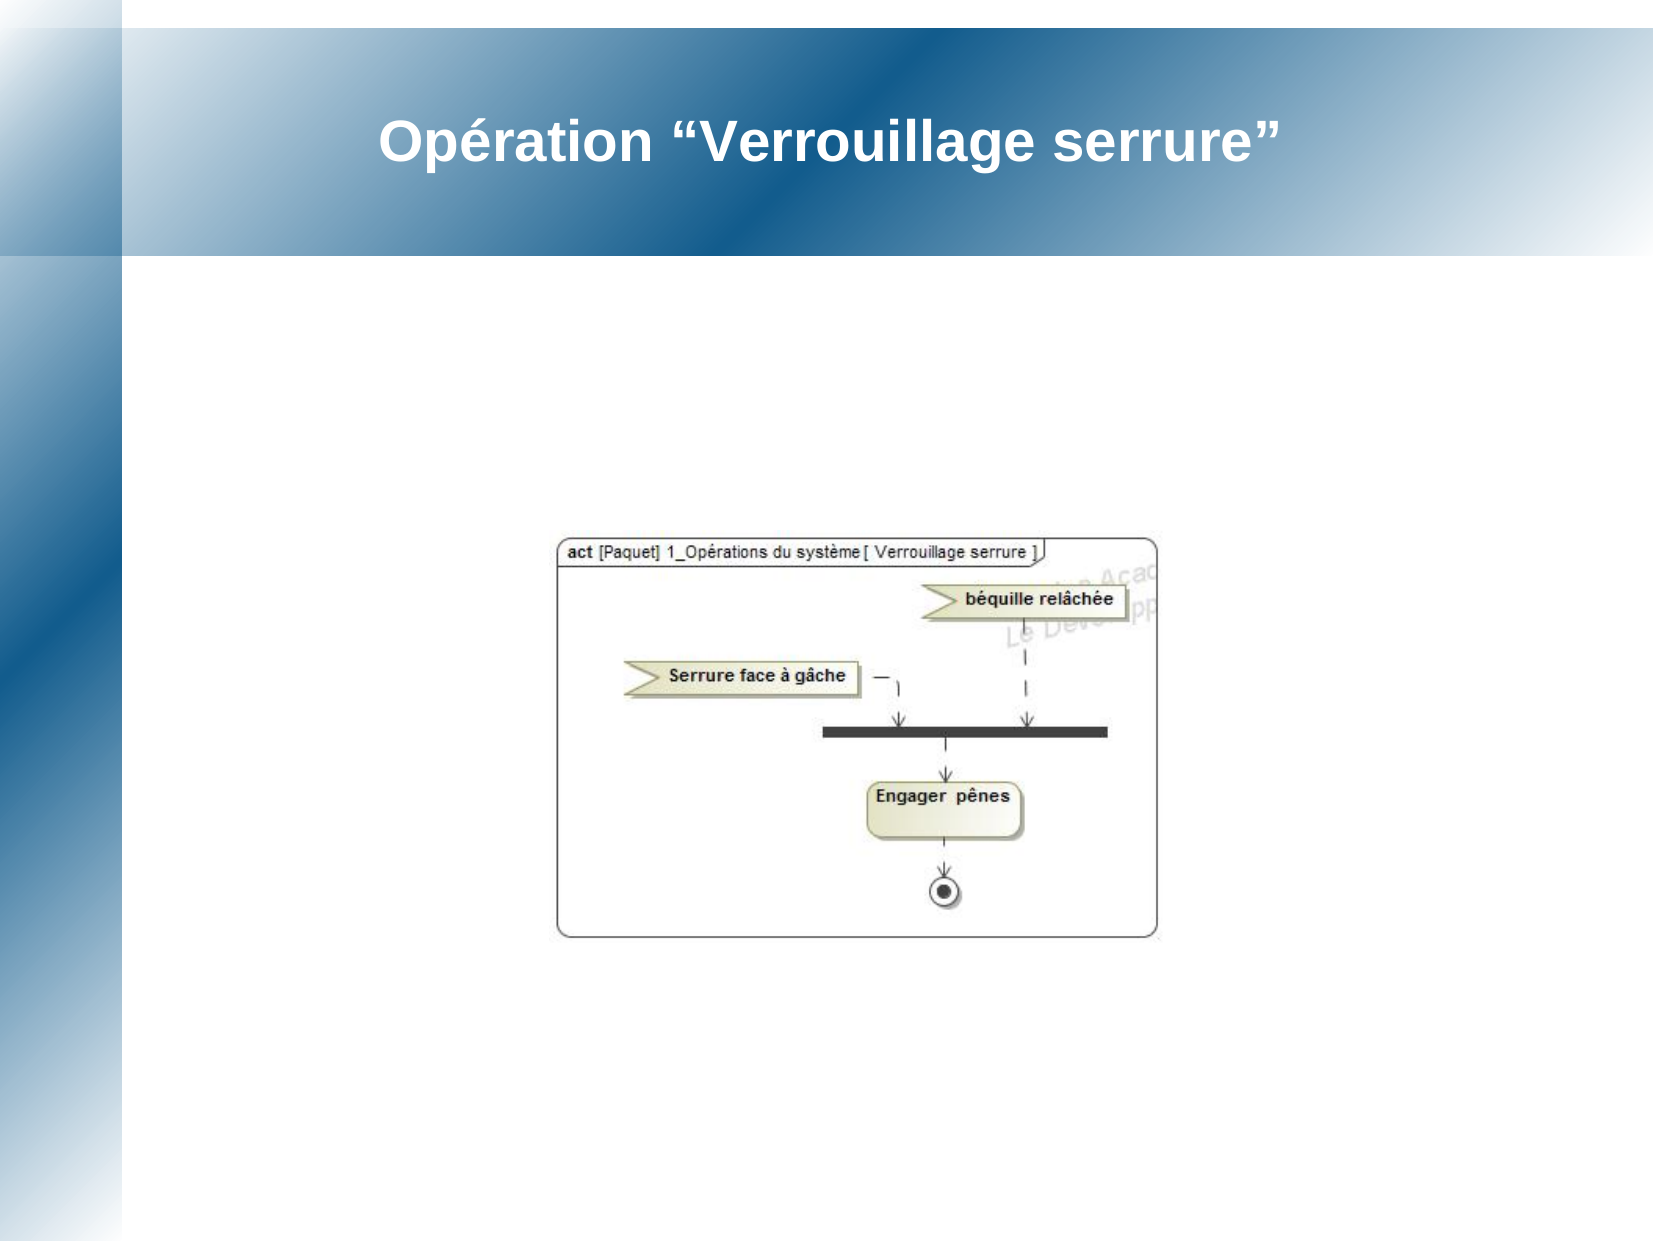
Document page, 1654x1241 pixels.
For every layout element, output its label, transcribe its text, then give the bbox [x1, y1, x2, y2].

subtitle [127, 323, 1603, 1167]
title Opération “Verrouillage serrure” [125, 45, 1537, 238]
